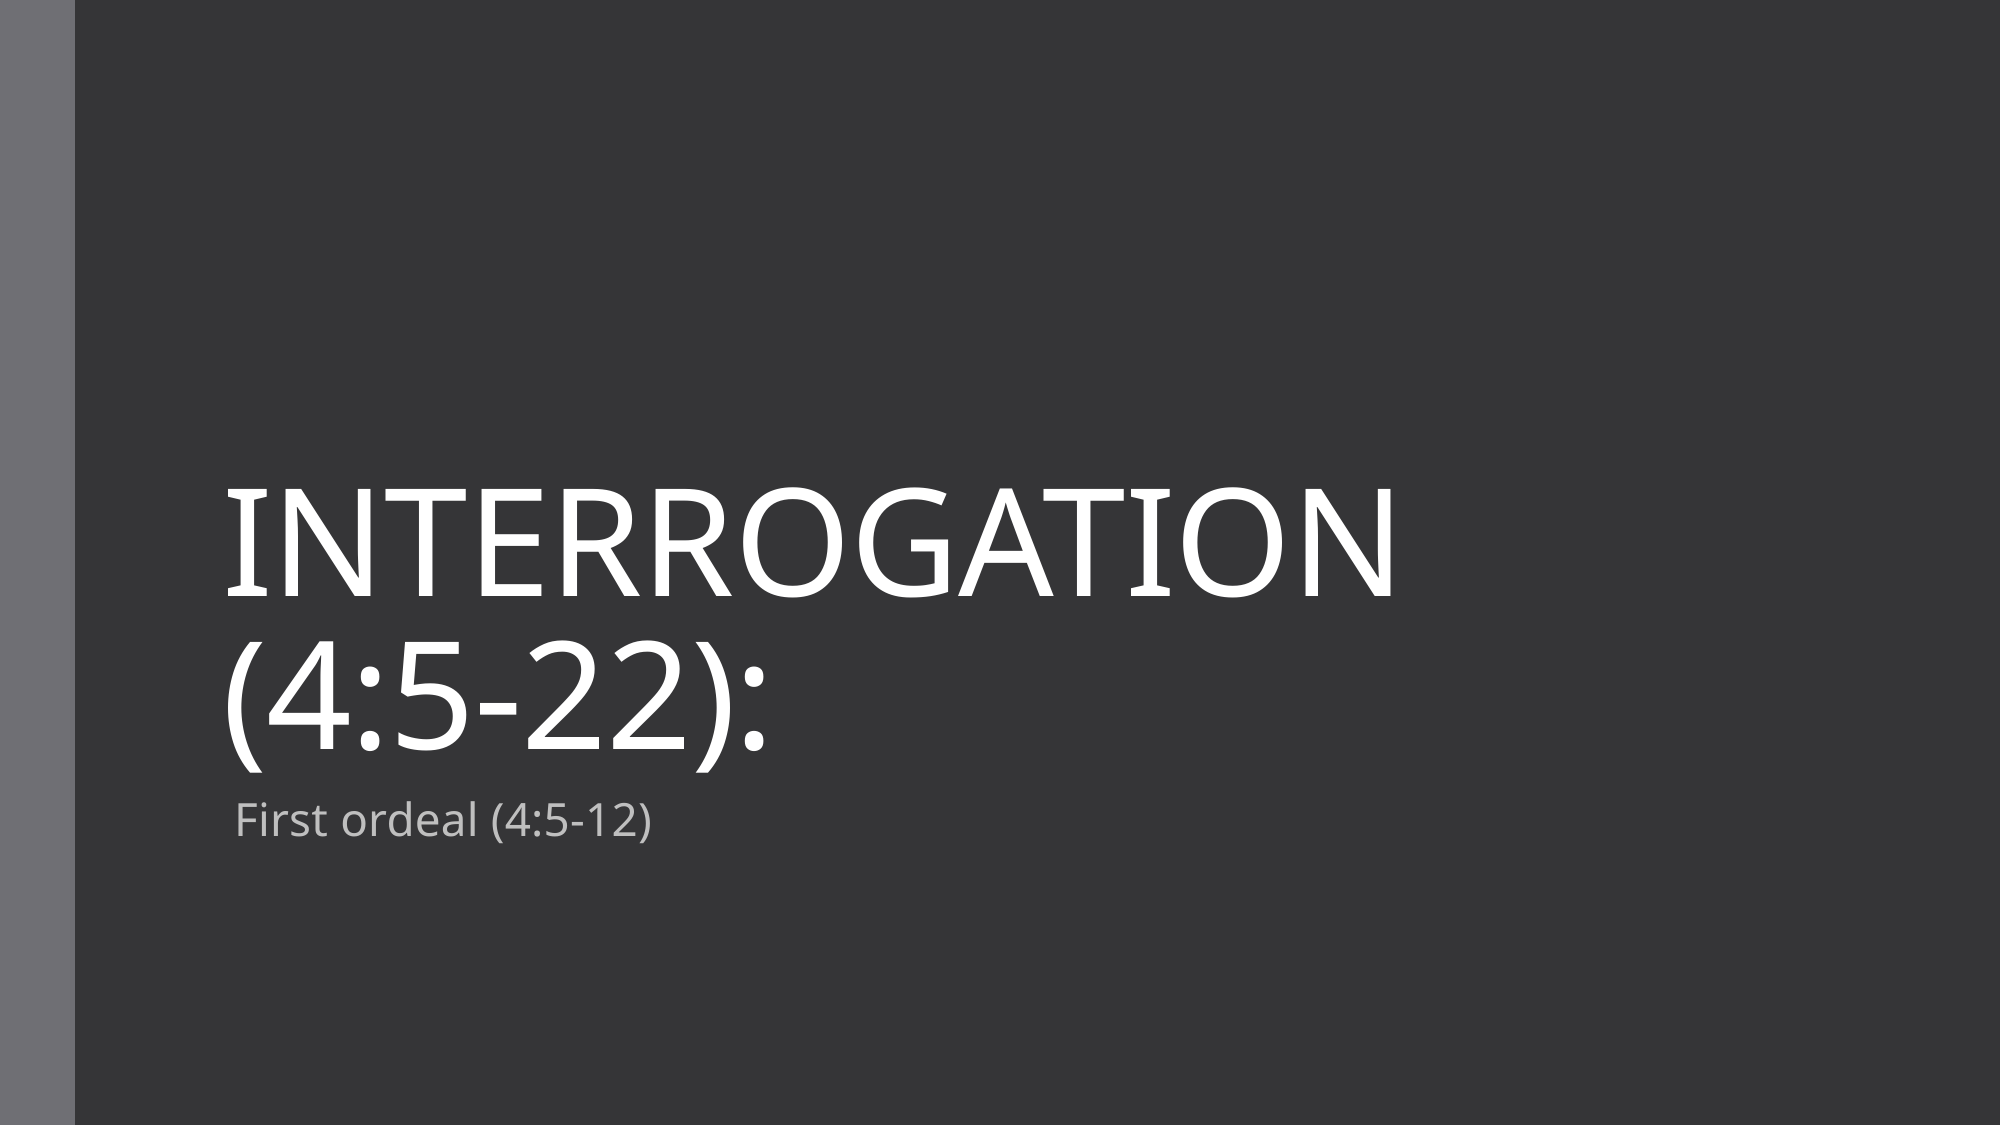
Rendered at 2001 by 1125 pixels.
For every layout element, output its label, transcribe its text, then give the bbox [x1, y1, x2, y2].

subtitle First ordeal (4:5-12) [206, 787, 1752, 1066]
title INTERROGATION (4:5-22): [206, 124, 1752, 787]
